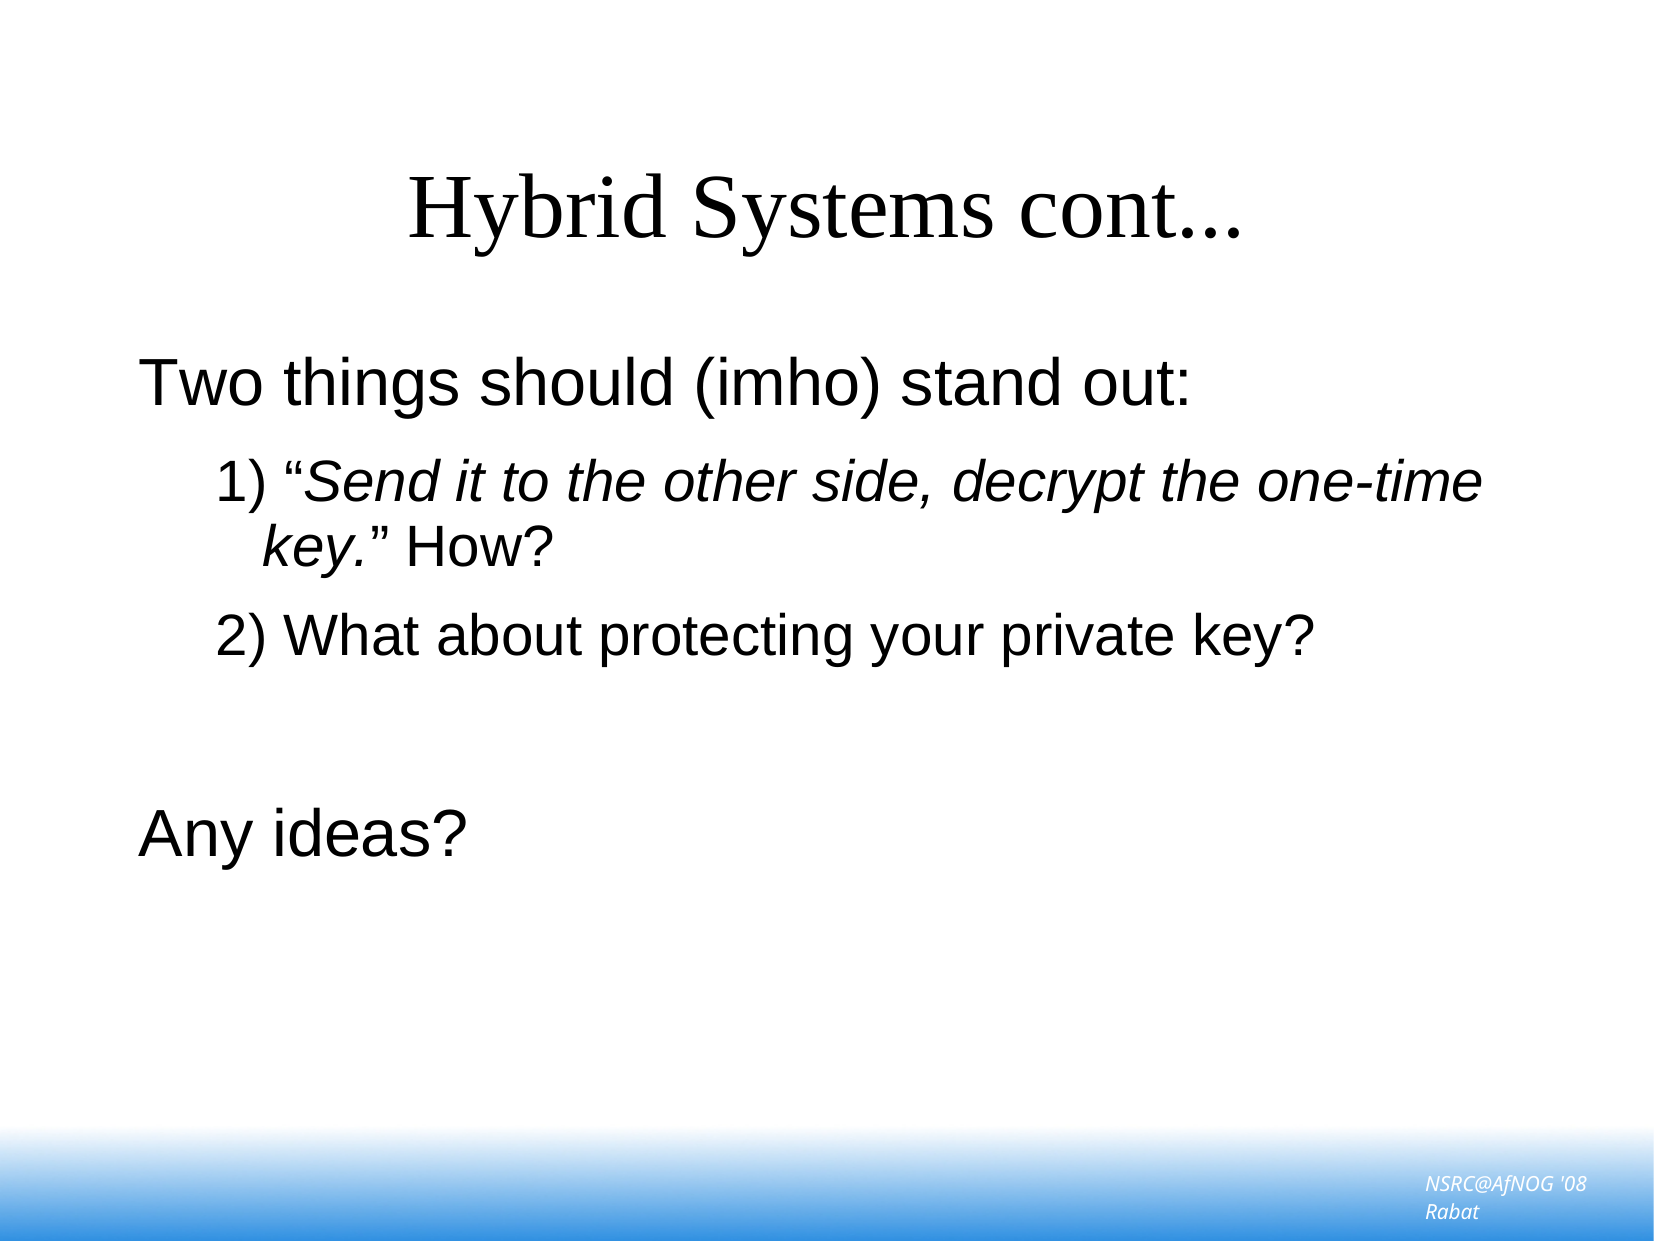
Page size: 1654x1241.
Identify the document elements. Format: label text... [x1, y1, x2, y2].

list Two things should (imho) stand out: “Send it to the other side, decrypt the one-time key.” How? What about protecting your private key? Any ideas? [121, 344, 1576, 1127]
title Hybrid Systems cont... [121, 102, 1534, 310]
picture [0, 1124, 1654, 1241]
